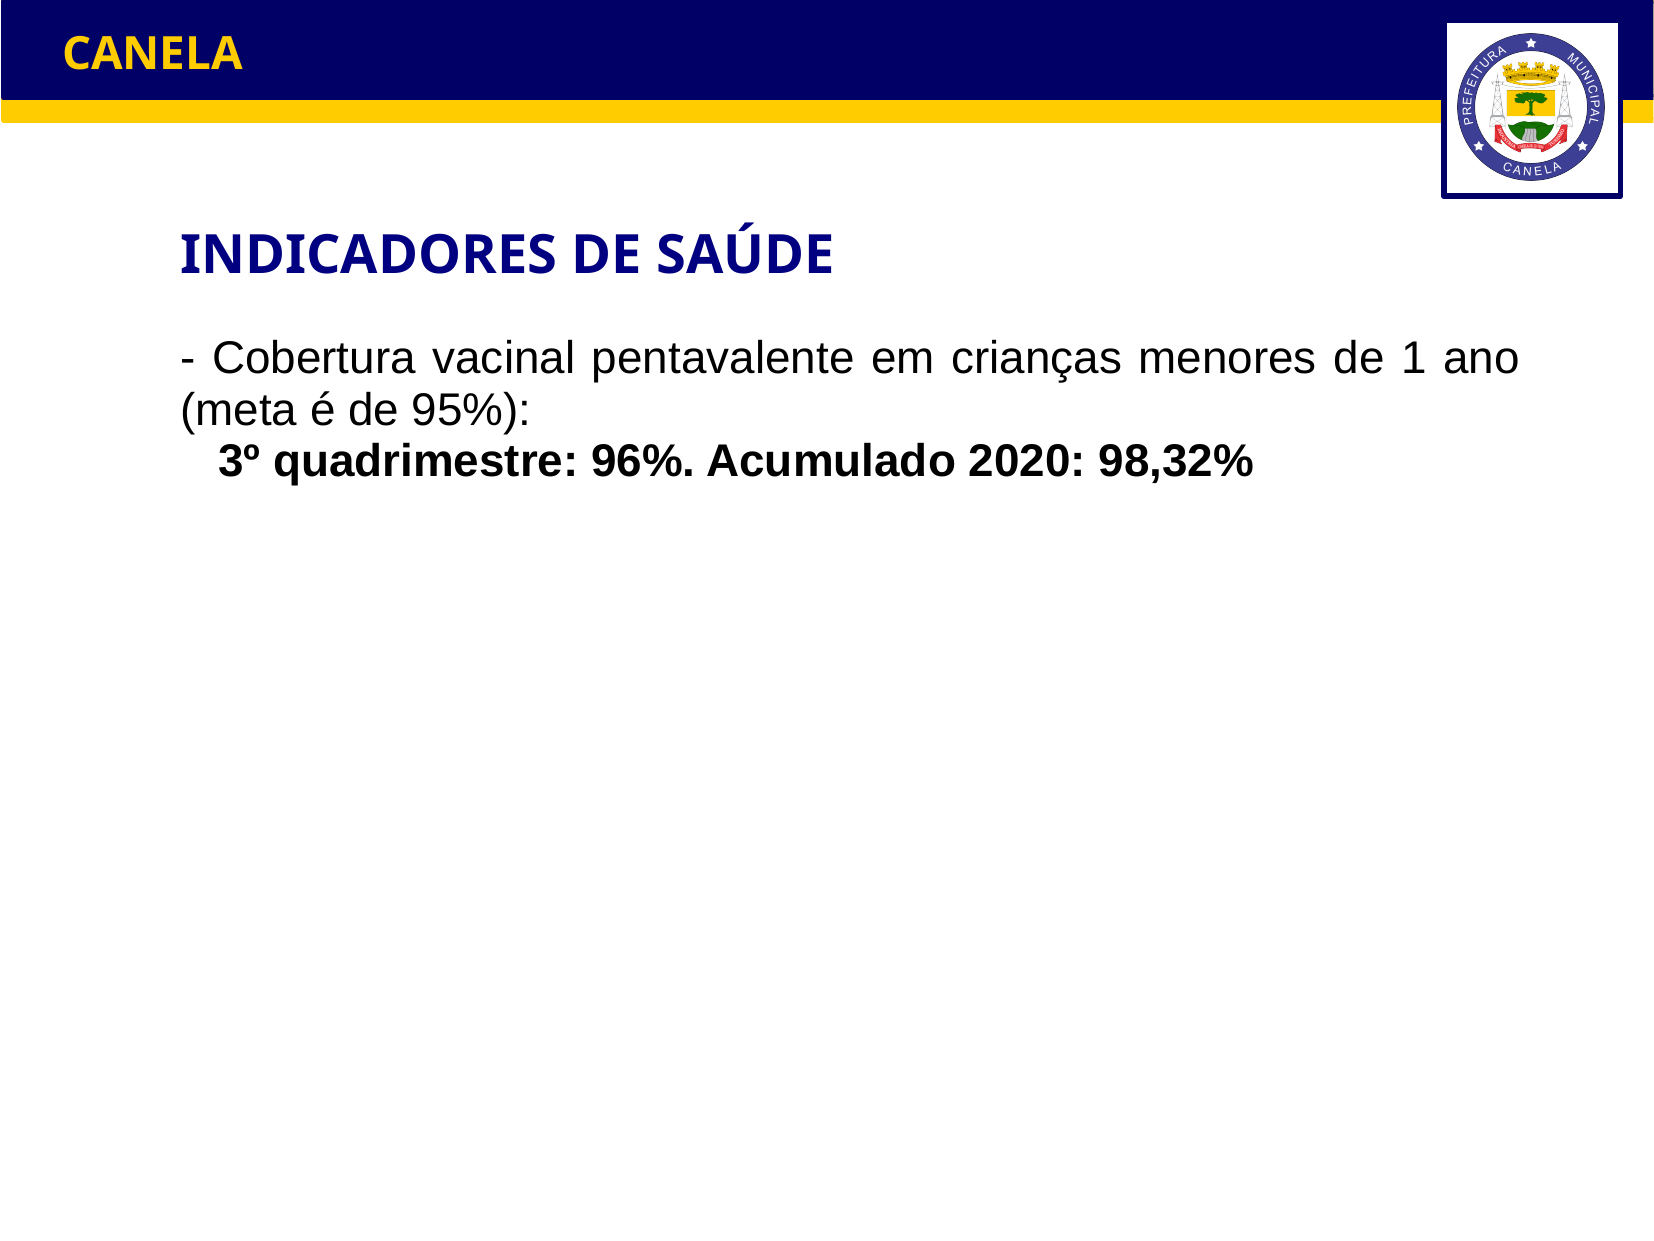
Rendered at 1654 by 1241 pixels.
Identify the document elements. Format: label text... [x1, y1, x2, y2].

picture [1457, 33, 1605, 181]
text_box CANELA [47, 13, 853, 93]
text_box INDICADORES DE SAÚDE [165, 208, 872, 284]
text_box [3, 0, 1654, 197]
text_box - Cobertura vacinal pentavalente em crianças menores de 1 ano (meta é de 95%): 3º quadrimestre: 96%. Acumulado 2020: 98,32% [165, 325, 1536, 751]
